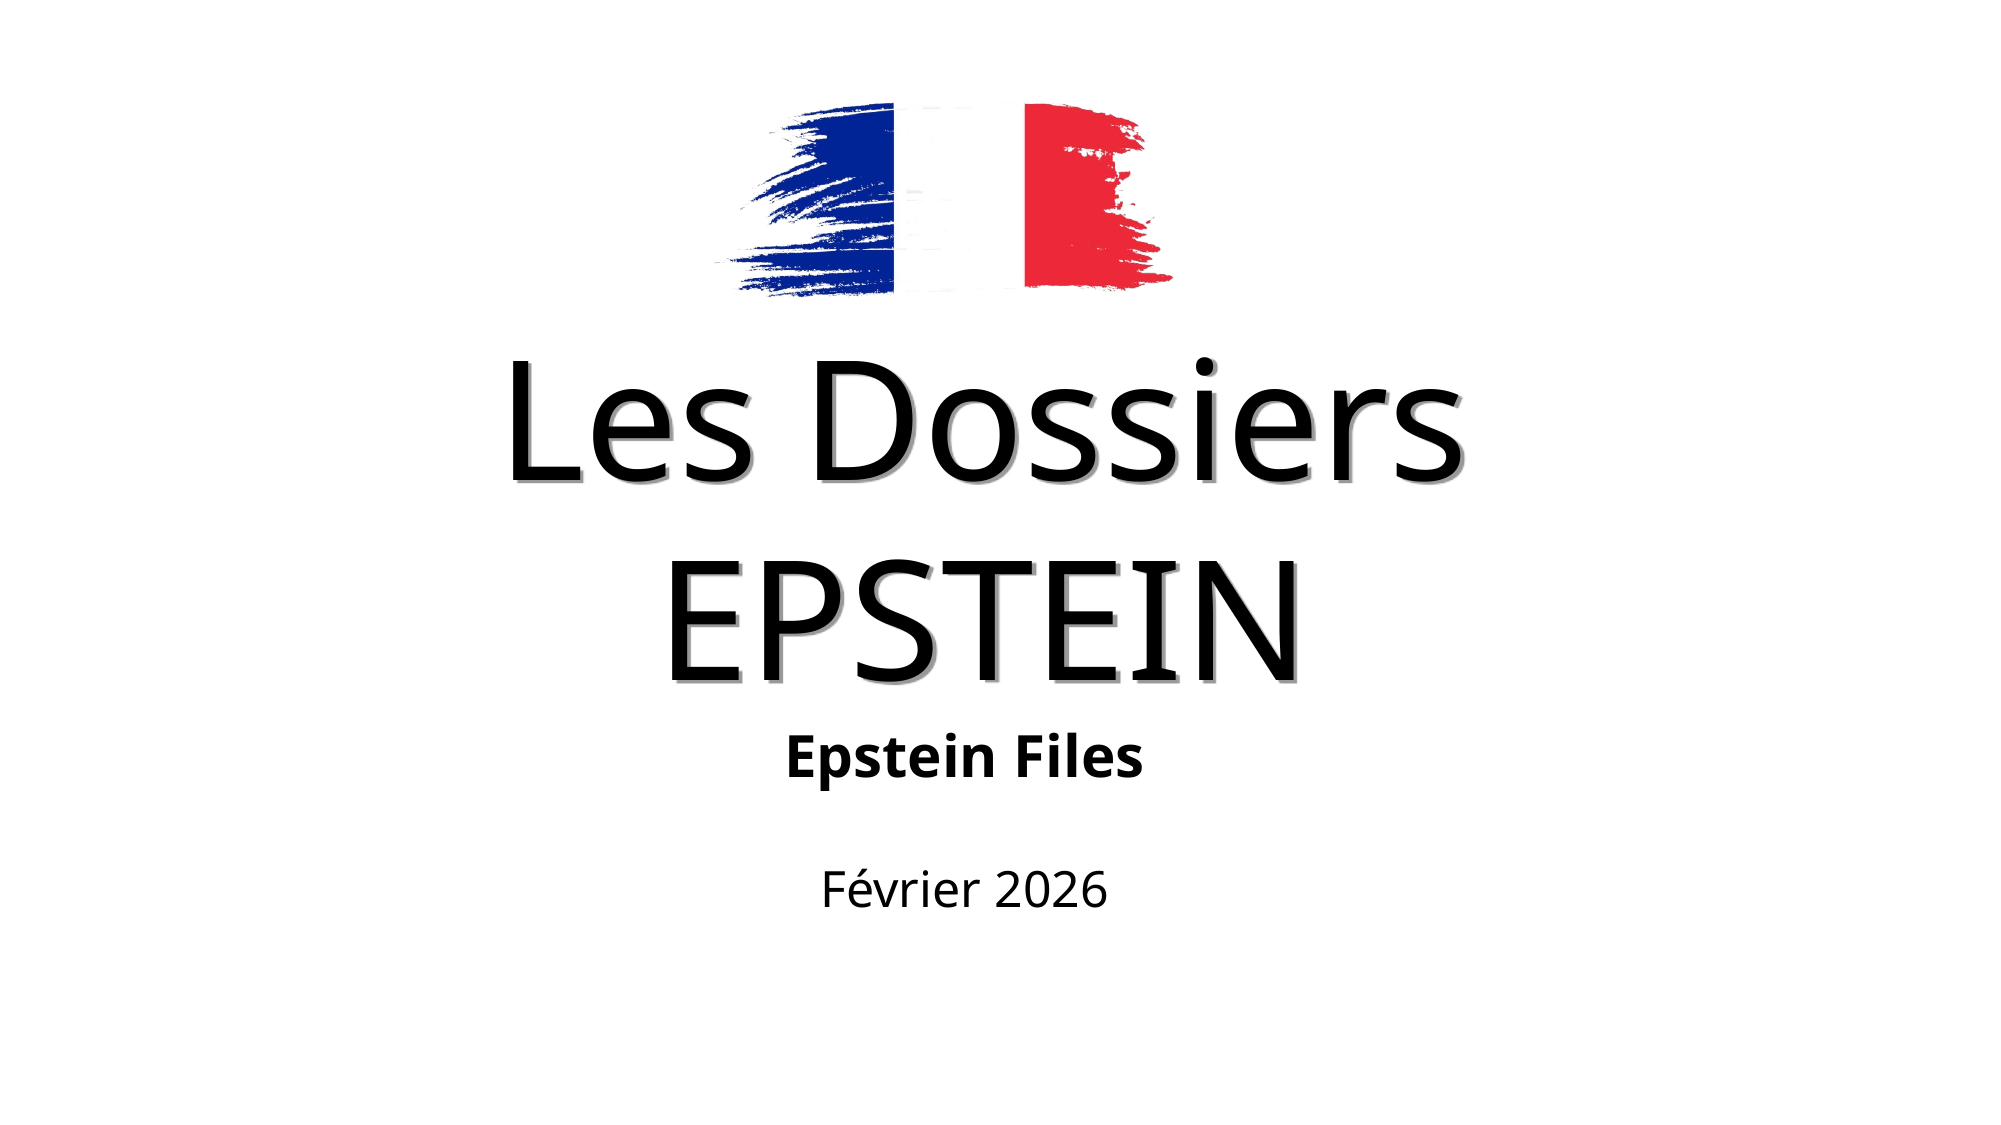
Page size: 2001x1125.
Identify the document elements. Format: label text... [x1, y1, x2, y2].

text_box Epstein Files [648, 711, 1281, 926]
text_box Les Dossiers EPSTEIN [239, 306, 1728, 726]
picture [704, 51, 1196, 347]
text_box Février 2026 [783, 849, 1146, 926]
